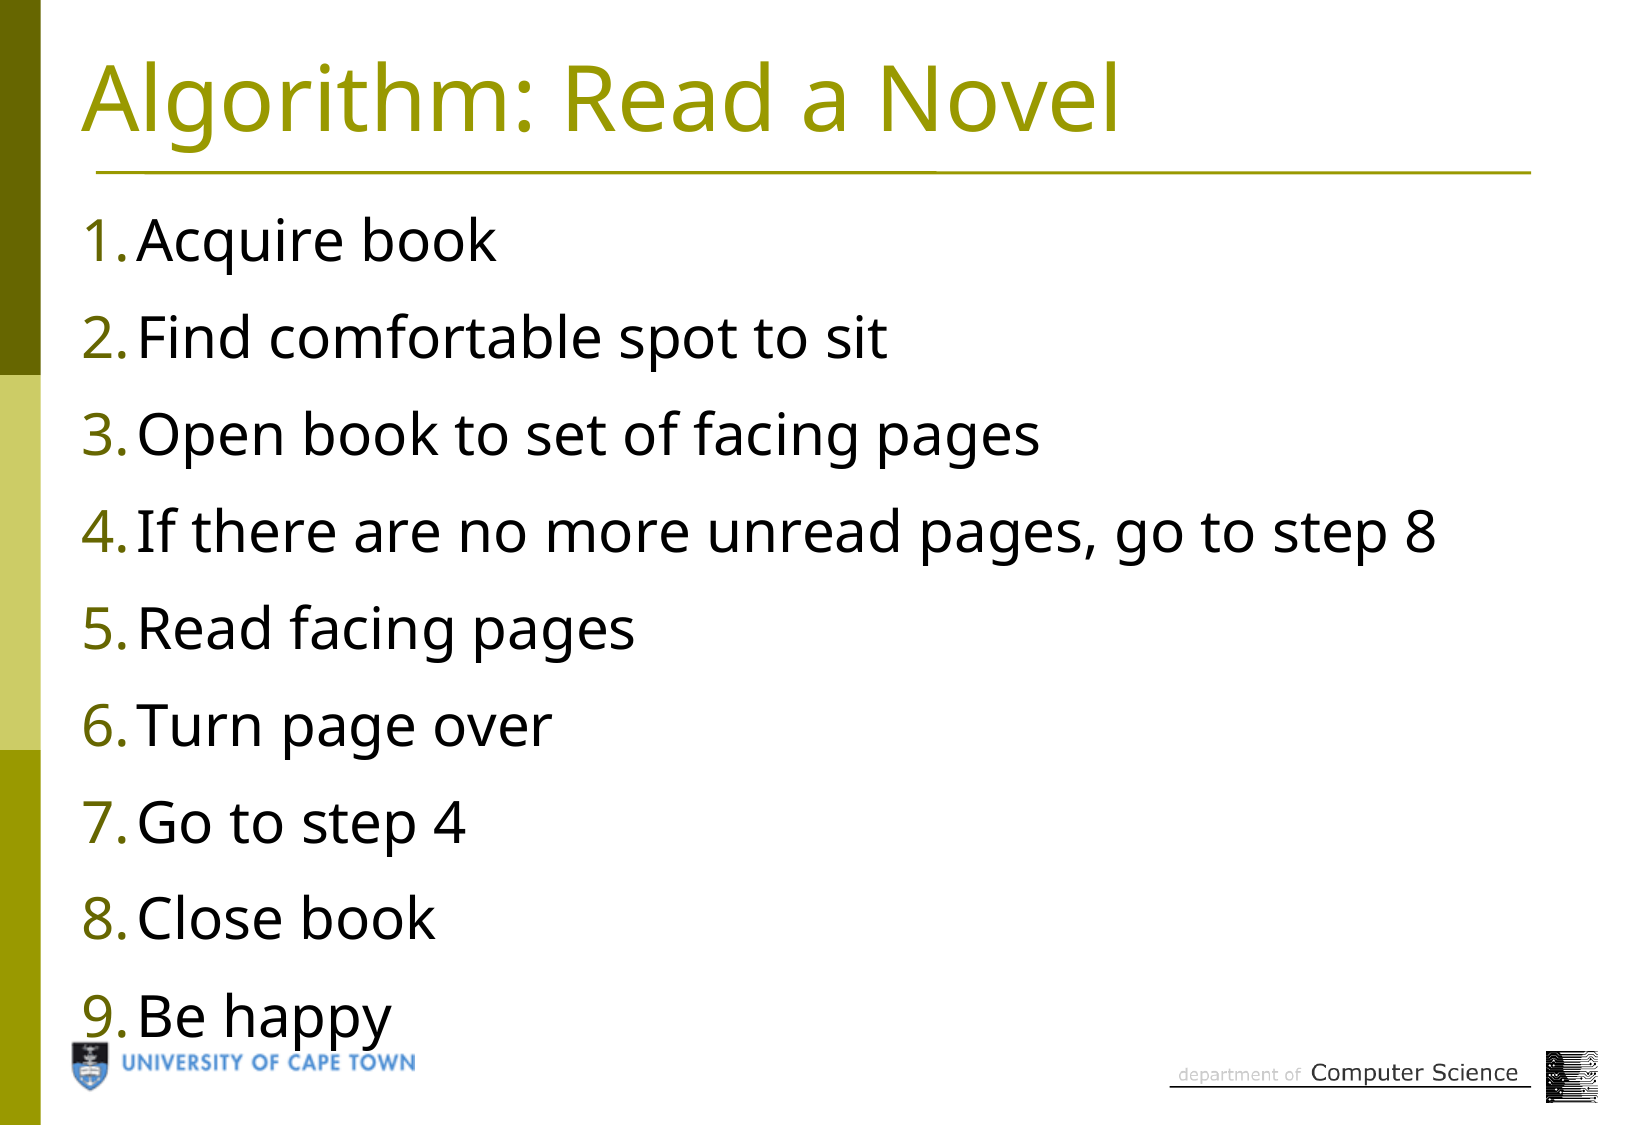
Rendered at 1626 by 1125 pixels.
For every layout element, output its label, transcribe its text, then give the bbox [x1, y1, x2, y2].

picture [300, 1024, 317, 1033]
title Algorithm: Read a Novel [81, 29, 1543, 172]
picture [1546, 1051, 1598, 1103]
picture [61, 1024, 415, 1103]
picture [266, 1024, 281, 1033]
list Acquire book Find comfortable spot to sit Open book to set of facing pages If there are no more unread pages, go to step 8 Read facing pages Turn page over Go to step 4 Close book Be happy [81, 196, 1543, 1005]
picture [147, 1024, 165, 1033]
picture [1169, 1043, 1532, 1091]
picture [336, 1024, 353, 1033]
